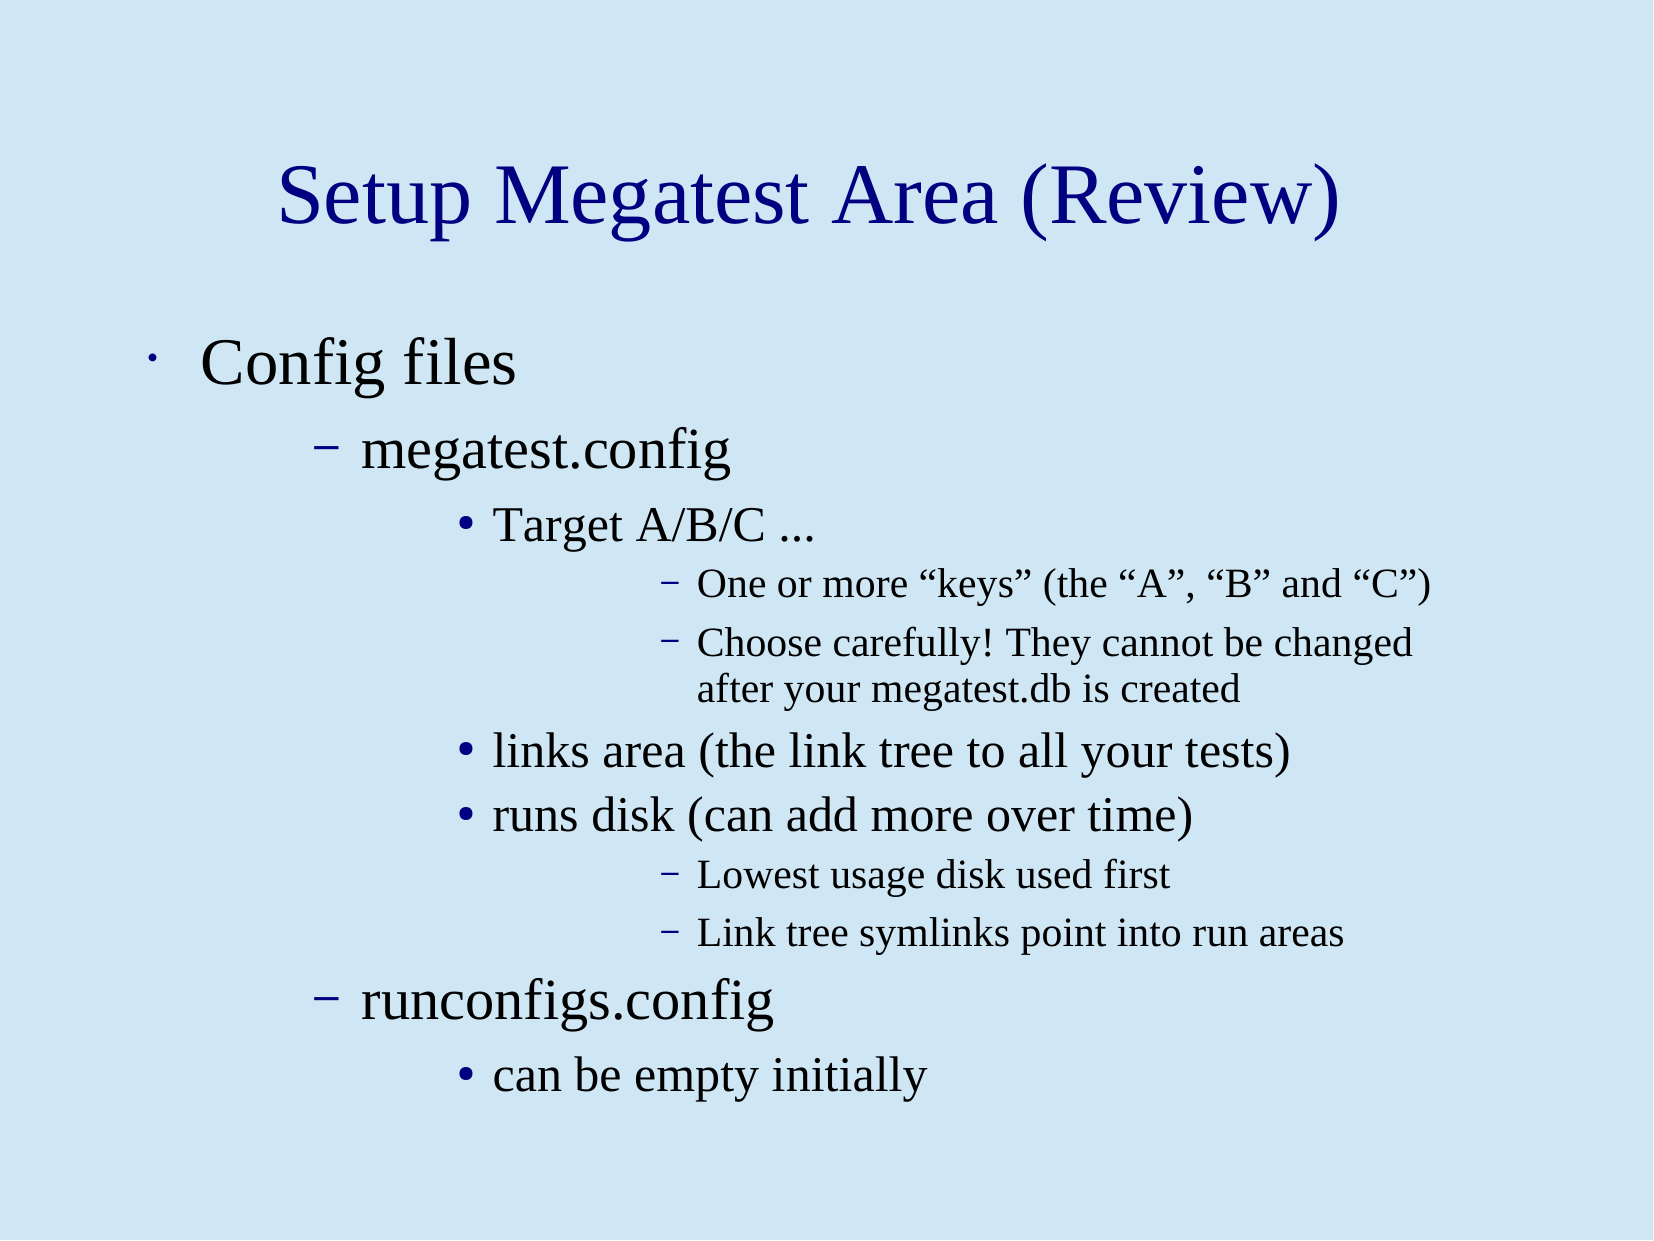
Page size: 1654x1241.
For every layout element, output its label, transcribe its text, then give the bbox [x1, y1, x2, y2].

list Config files megatest.config Target A/B/C ... One or more “keys” (the “A”, “B” and “C”) Choose carefully! They cannot be changed after your megatest.db is created links area (the link tree to all your tests) runs disk (can add more over time) Lowest usage disk used first Link tree symlinks point into run areas runconfigs.config can be empty initially [129, 324, 1489, 1131]
title Setup Megatest Area (Review) [82, 90, 1536, 298]
